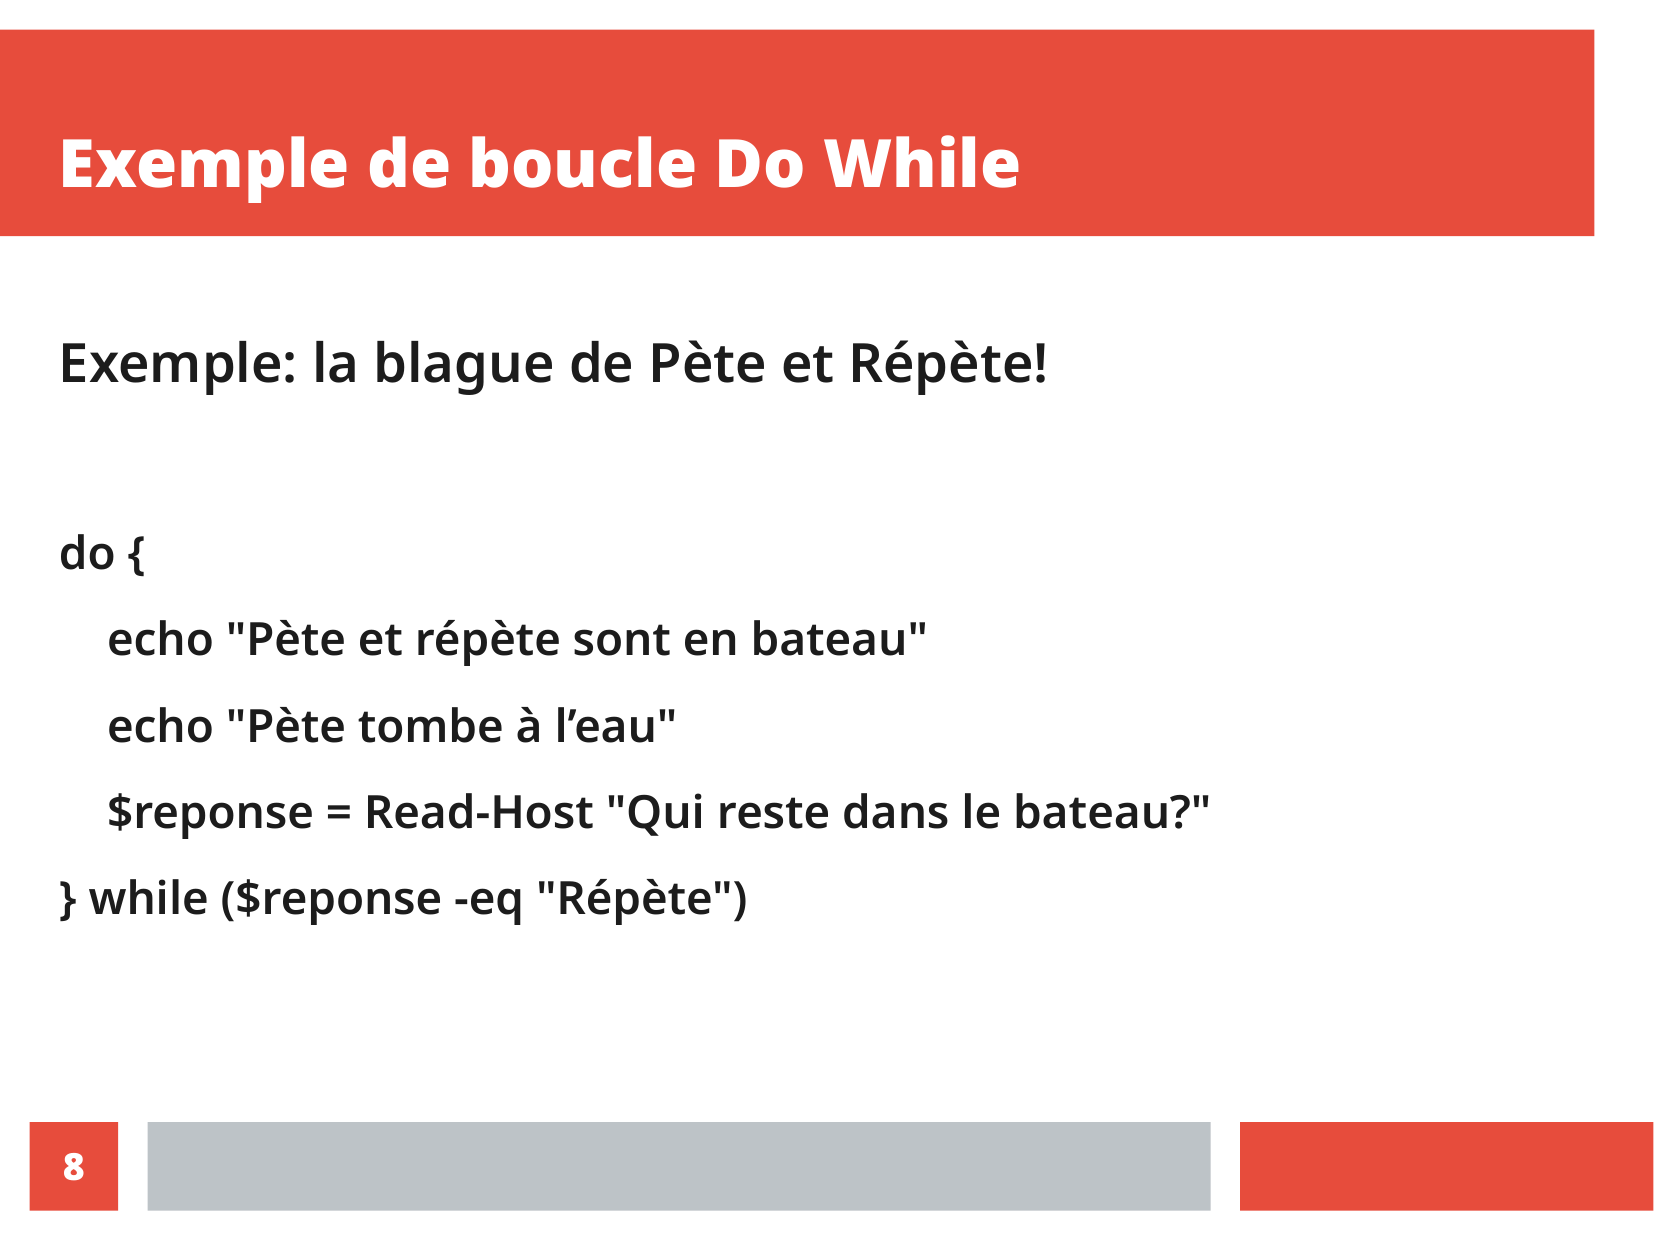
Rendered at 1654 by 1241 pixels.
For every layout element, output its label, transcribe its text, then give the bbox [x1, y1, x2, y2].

list Exemple: la blague de Pète et Répète! do { echo "Pète et répète sont en bateau" echo "Pète tombe à l’eau" $reponse = Read-Host "Qui reste dans le bateau?" } while ($reponse -eq "Répète") [59, 324, 1565, 1093]
title Exemple de boucle Do While [59, 59, 1595, 207]
